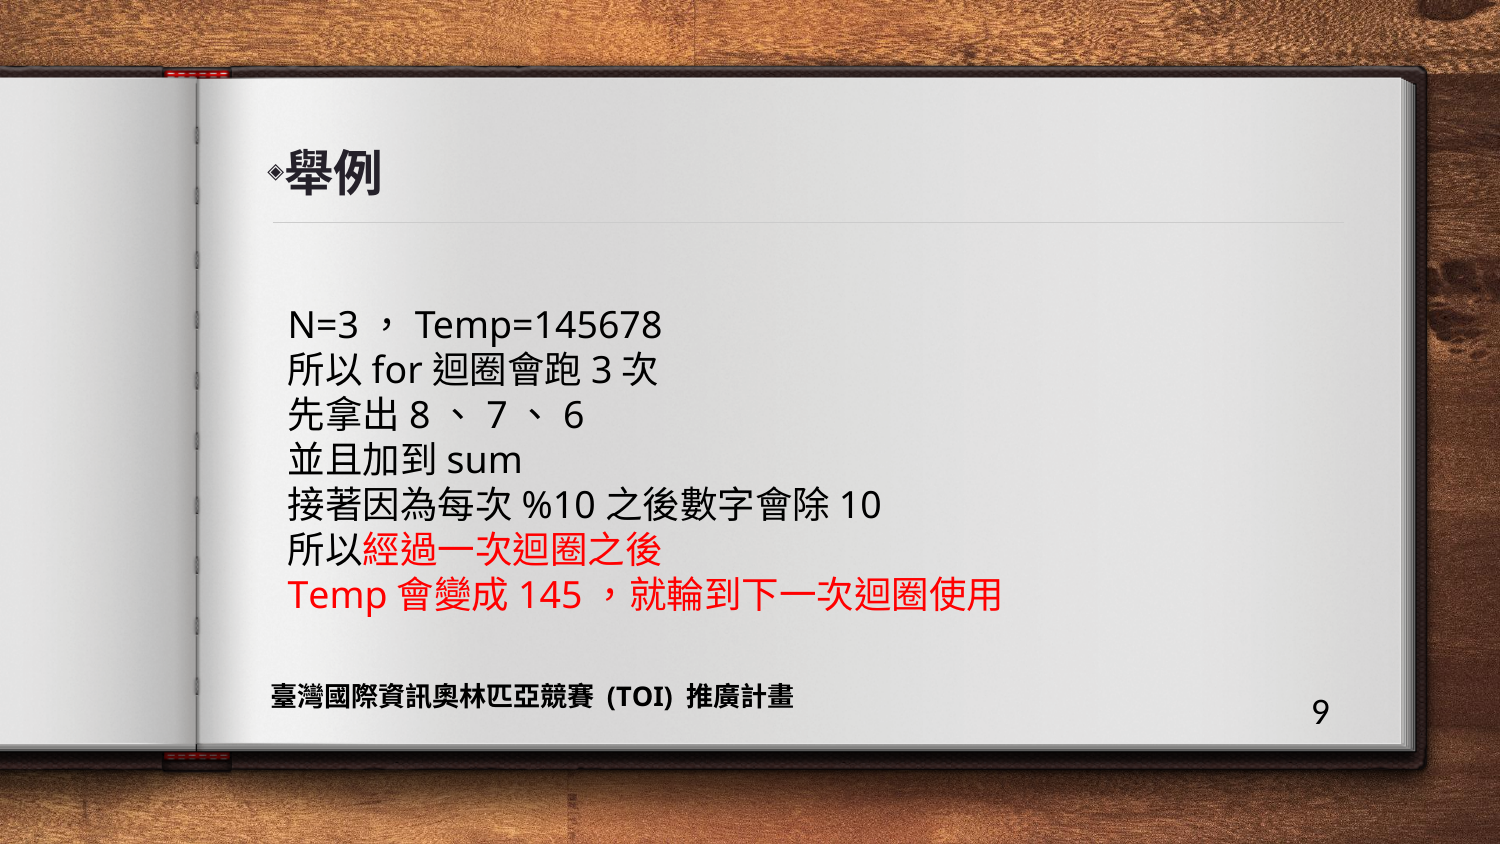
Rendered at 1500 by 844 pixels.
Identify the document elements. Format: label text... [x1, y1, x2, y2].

list 舉例 [252, 126, 1183, 216]
text_box [1295, 672, 1386, 737]
text_box N=3，Temp=145678 所以for迴圈會跑3次 先拿出8、7、6 並且加到sum 接著因為每次%10之後數字會除10 所以經過一次迴圈之後 Temp會變成145，就輪到下一次迴圈使用 [272, 293, 1051, 673]
